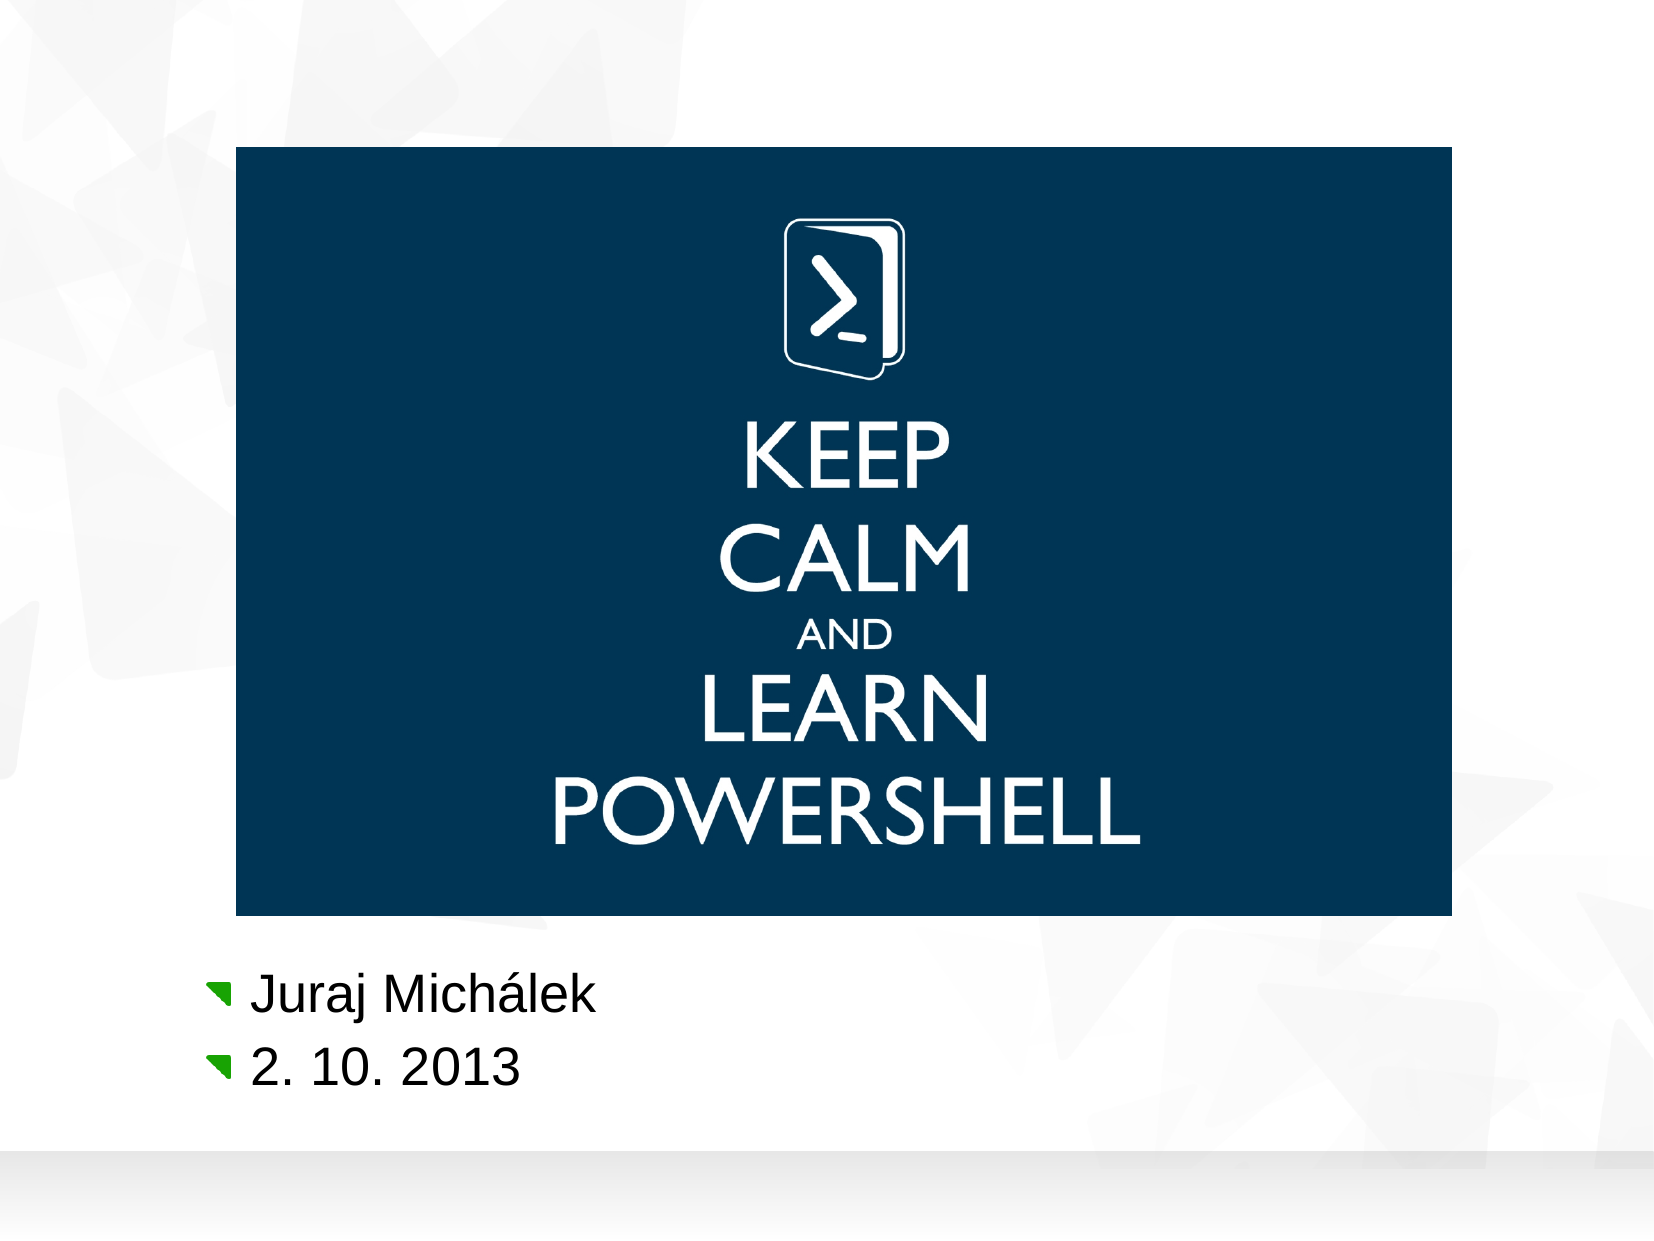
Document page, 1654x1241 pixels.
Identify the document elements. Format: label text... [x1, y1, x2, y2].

list Juraj Michálek 2. 10. 2013 [206, 963, 1477, 1241]
picture [0, 0, 1654, 1169]
